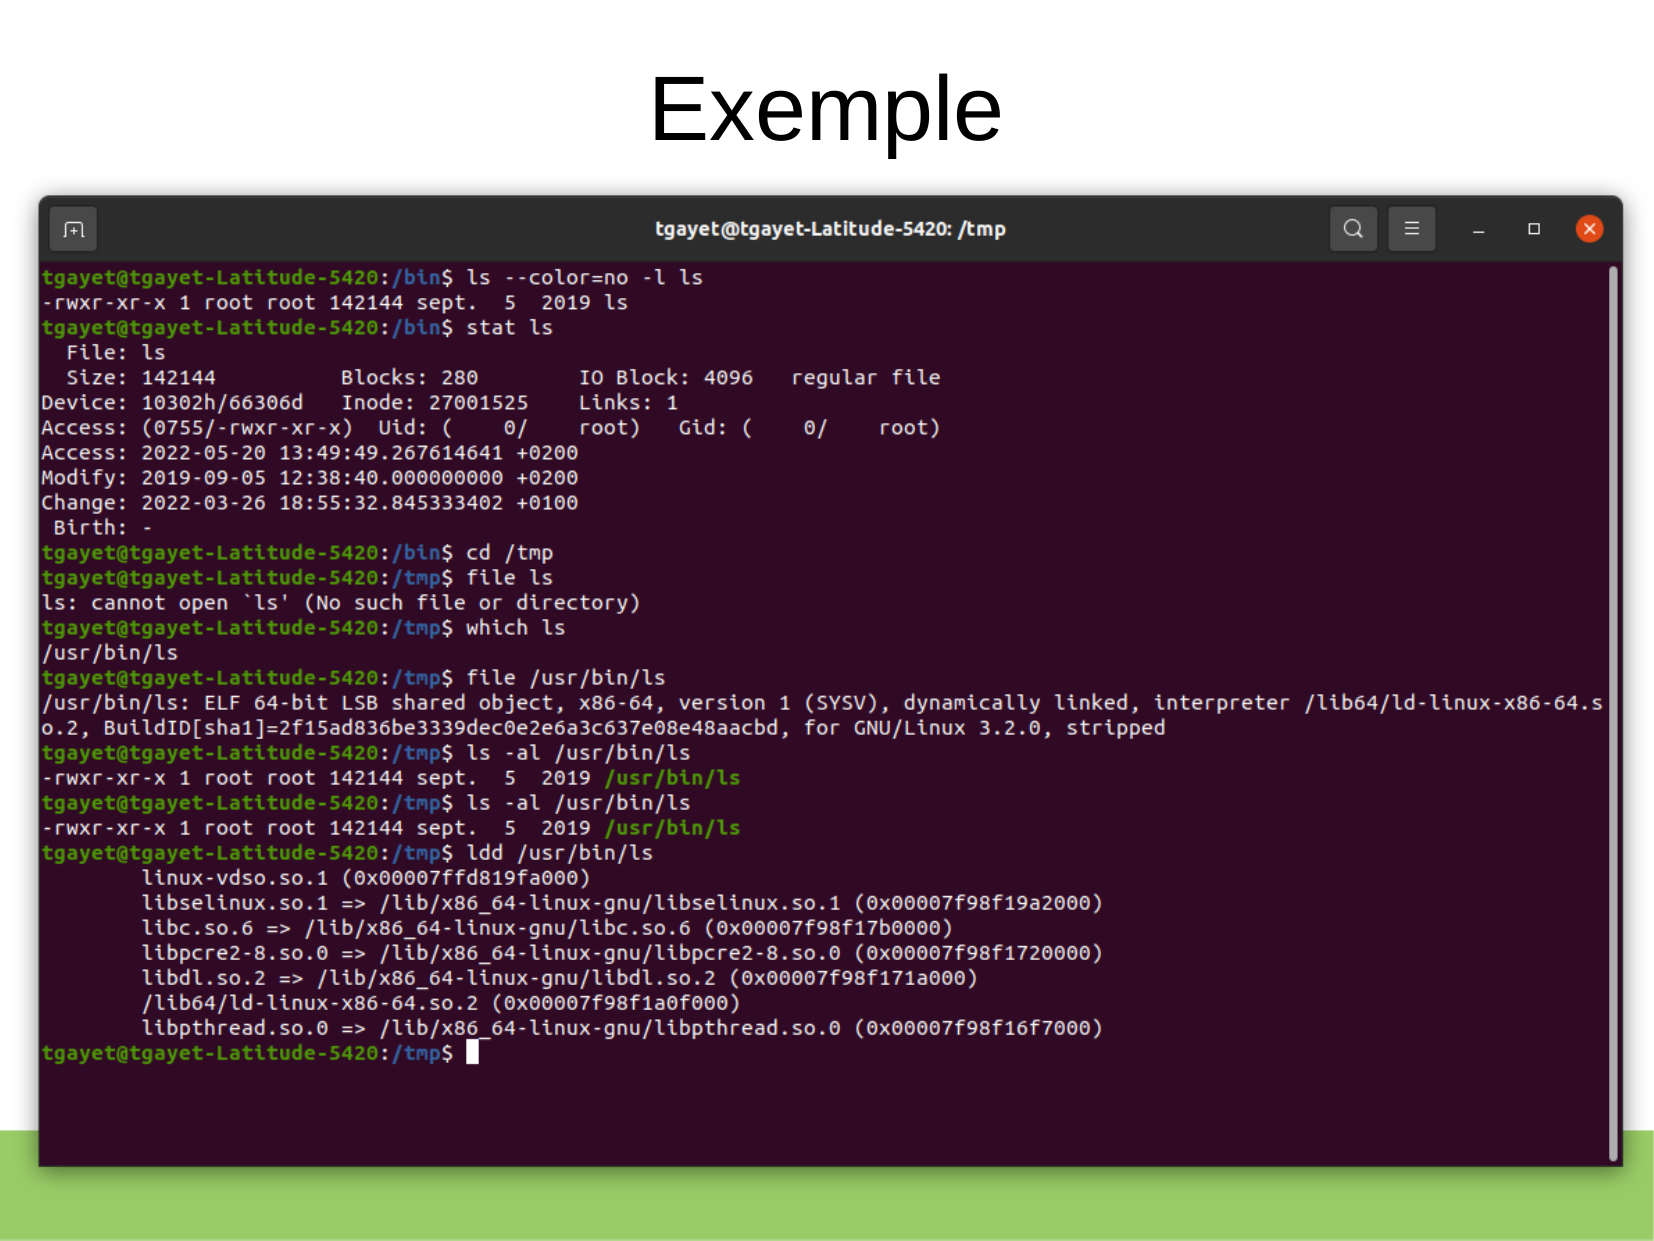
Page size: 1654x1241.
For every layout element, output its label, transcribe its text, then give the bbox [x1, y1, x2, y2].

picture [0, 0, 1654, 1241]
title Exemple [11, 5, 1642, 165]
